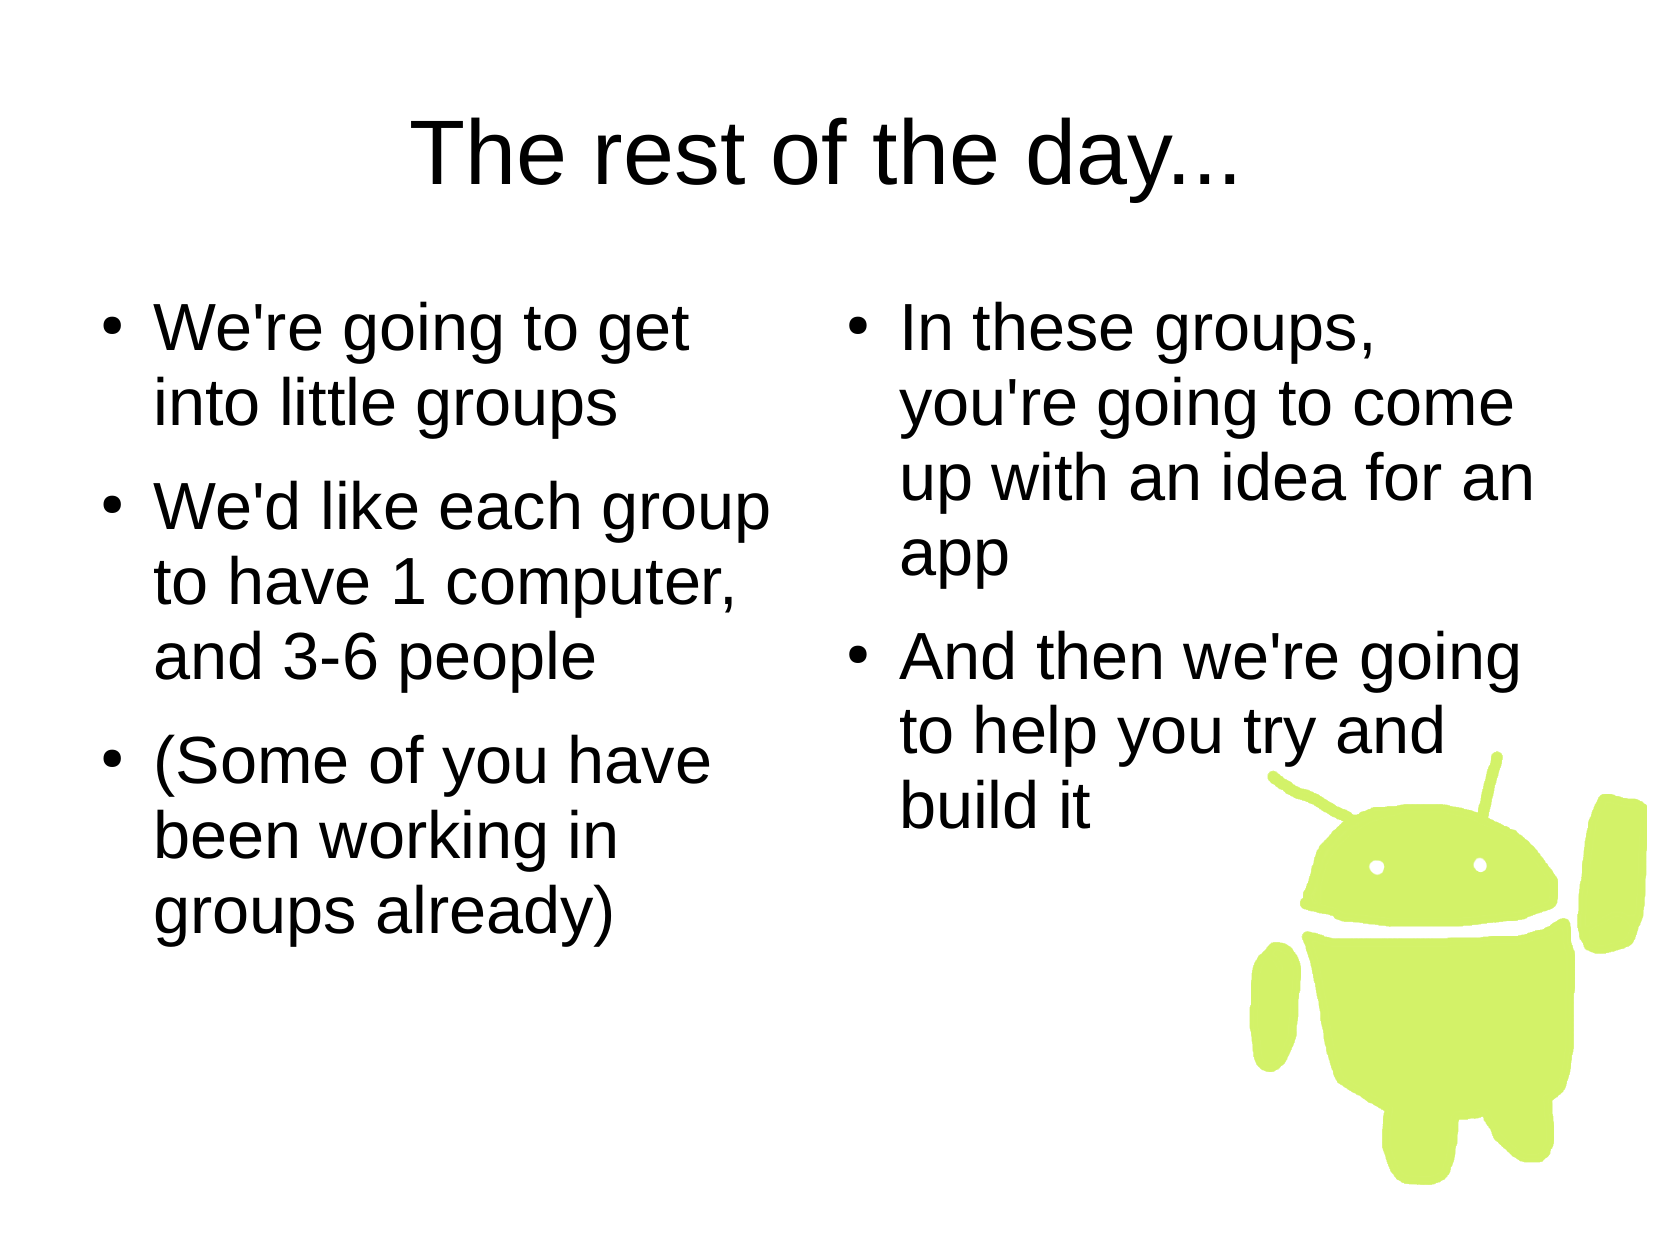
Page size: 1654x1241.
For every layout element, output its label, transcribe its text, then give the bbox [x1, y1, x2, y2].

picture [1230, 734, 1647, 1241]
title The rest of the day... [82, 49, 1571, 257]
list In these groups, you're going to come up with an idea for an app And then we're going to help you try and build it [828, 290, 1539, 1010]
list We're going to get into little groups We'd like each group to have 1 computer, and 3-6 people (Some of you have been working in groups already) [82, 290, 793, 1010]
